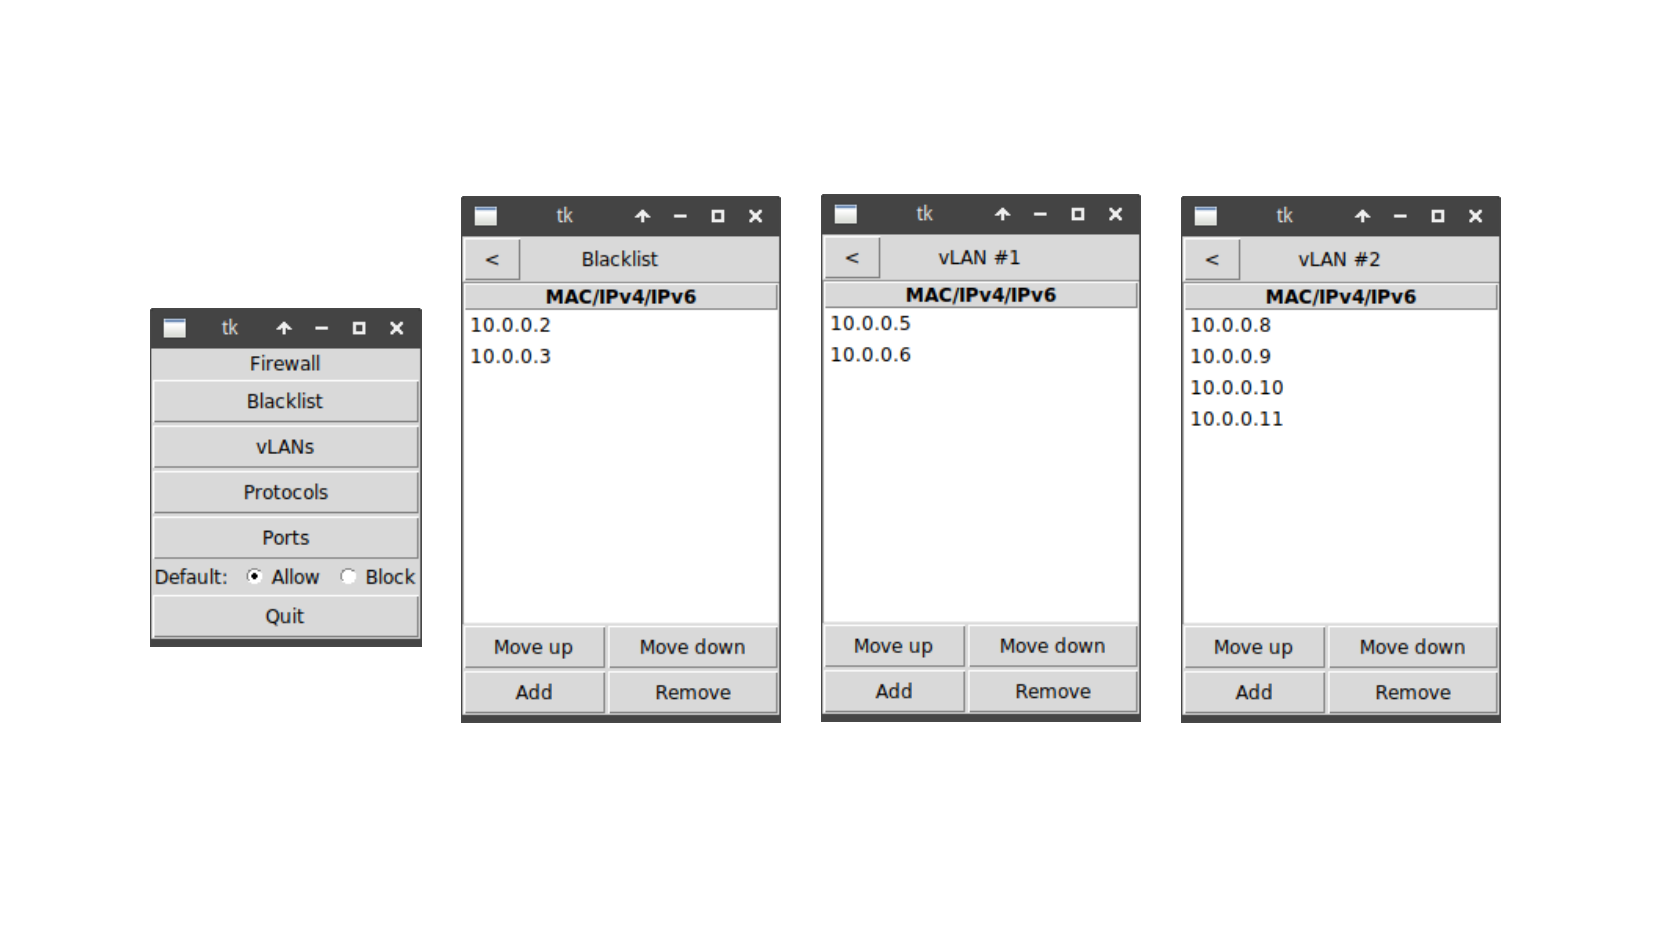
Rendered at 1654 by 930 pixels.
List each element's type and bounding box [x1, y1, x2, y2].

picture [1181, 196, 1501, 723]
picture [821, 194, 1141, 722]
picture [461, 196, 781, 723]
picture [150, 308, 422, 647]
